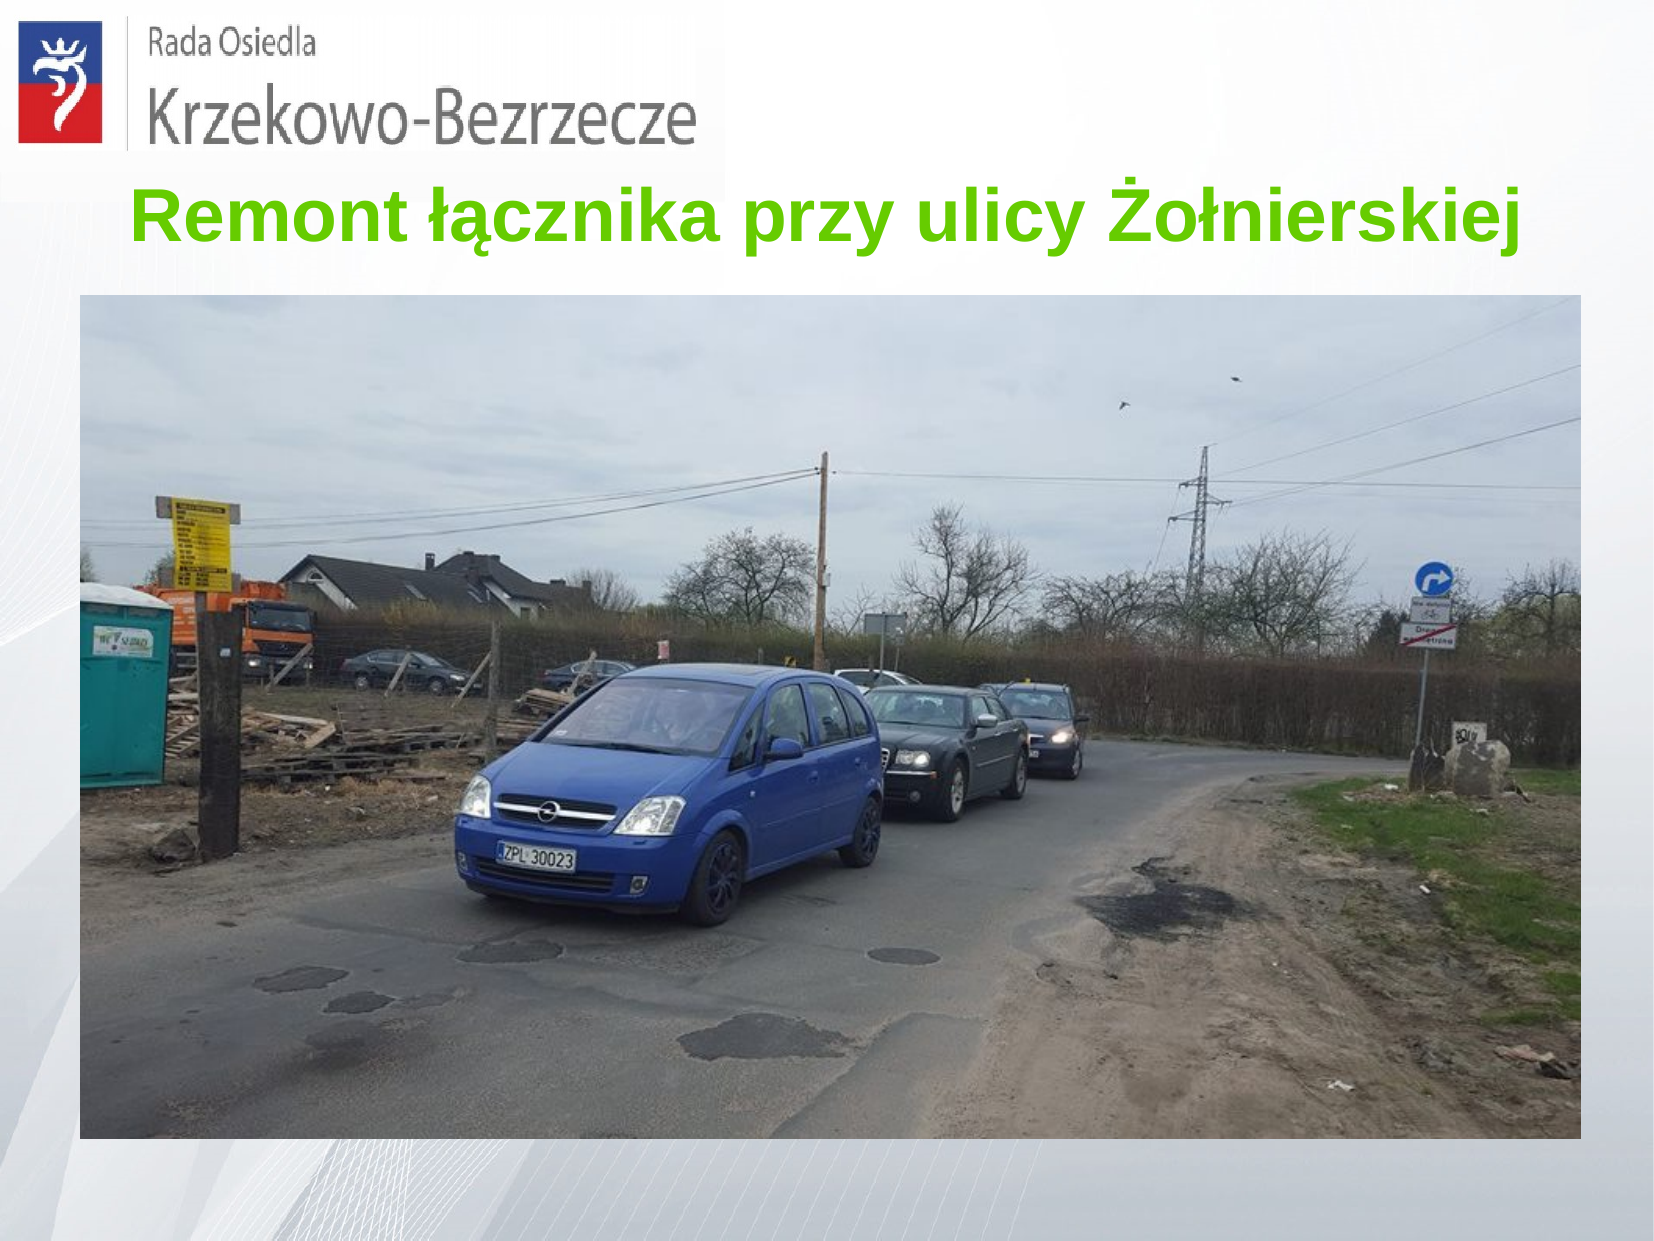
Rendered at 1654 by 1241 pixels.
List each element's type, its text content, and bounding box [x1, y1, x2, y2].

picture [0, 0, 1654, 1241]
title Remont łącznika przy ulicy Żołnierskiej [82, 111, 1571, 295]
